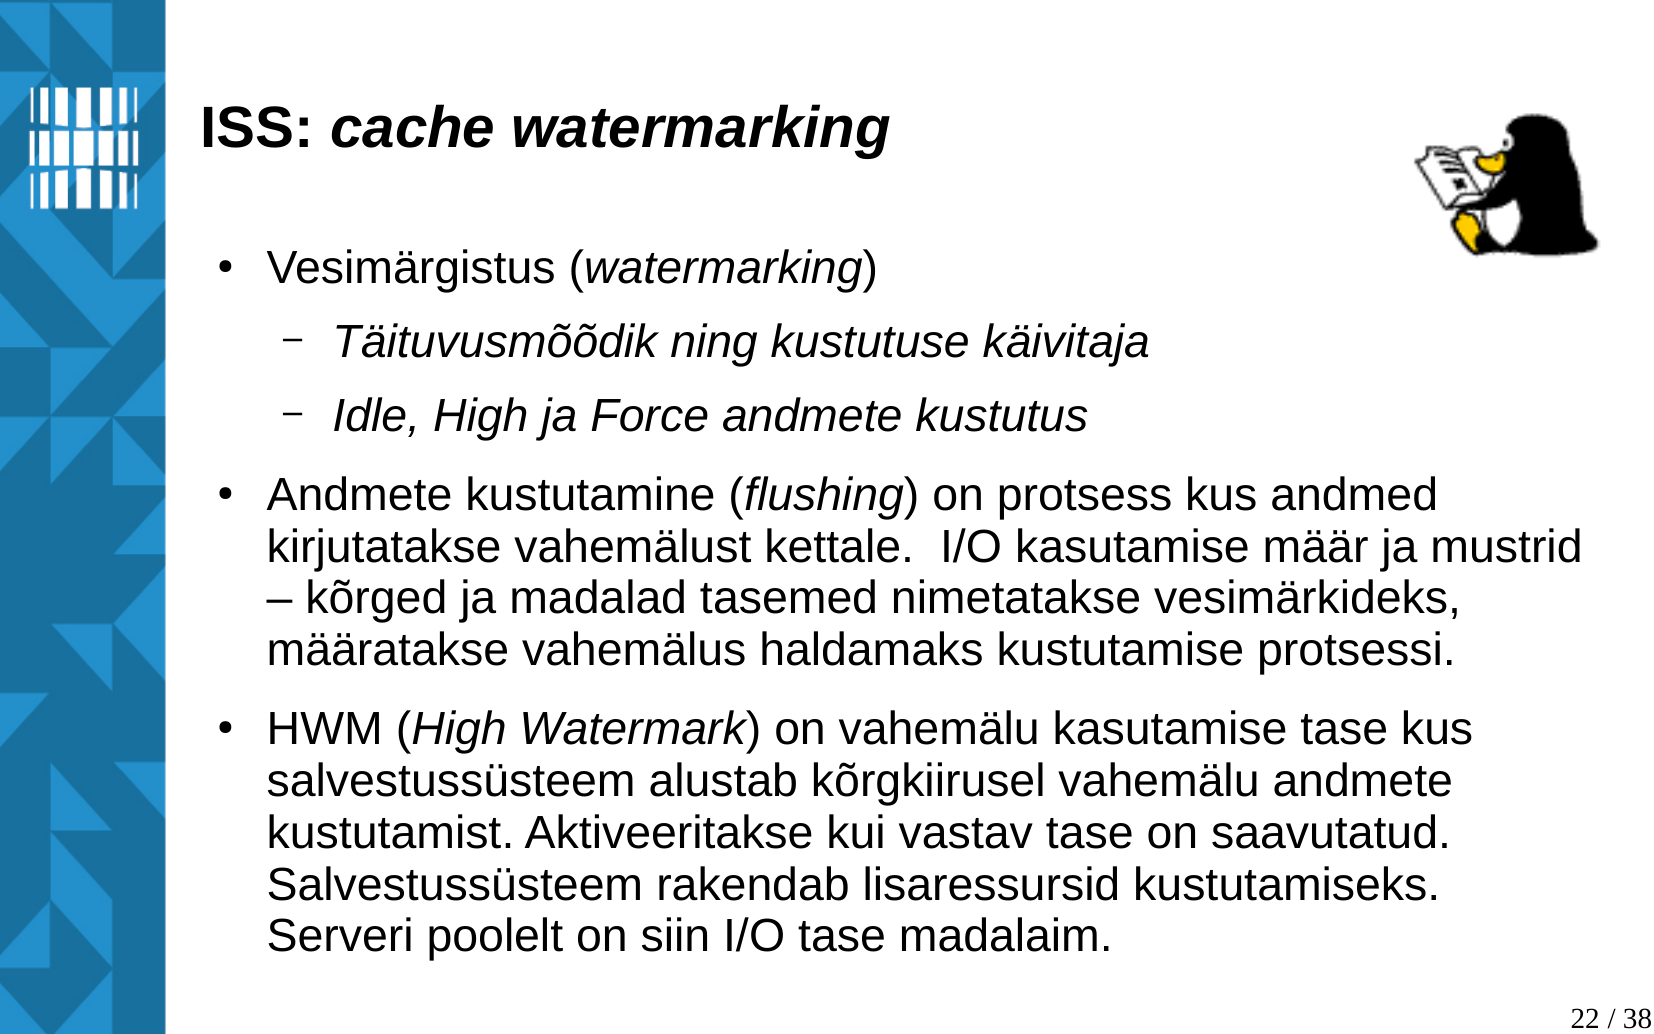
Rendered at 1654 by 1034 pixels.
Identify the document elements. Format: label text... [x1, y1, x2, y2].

list Vesimärgistus (watermarking) Täituvusmõõdik ning kustutuse käivitaja Idle, High ja Force andmete kustutus Andmete kustutamine (flushing) on protsess kus andmed kirjutatakse vahemälust kettale. I/O kasutamise määr ja mustrid – kõrged ja madalad tasemed nimetatakse vesimärkideks, määratakse vahemälus haldamaks kustutamise protsessi. HWM (High Watermark) on vahemälu kasutamise tase kus salvestussüsteem alustab kõrgkiirusel vahemälu andmete kustutamist. Aktiveeritakse kui vastav tase on saavutatud. Salvestussüsteem rakendab lisaressursid kustutamiseks. Serveri poolelt on siin I/O tase madalaim. [200, 241, 1587, 969]
picture [1399, 70, 1620, 268]
title ISS: cache watermarking [200, 41, 1587, 214]
